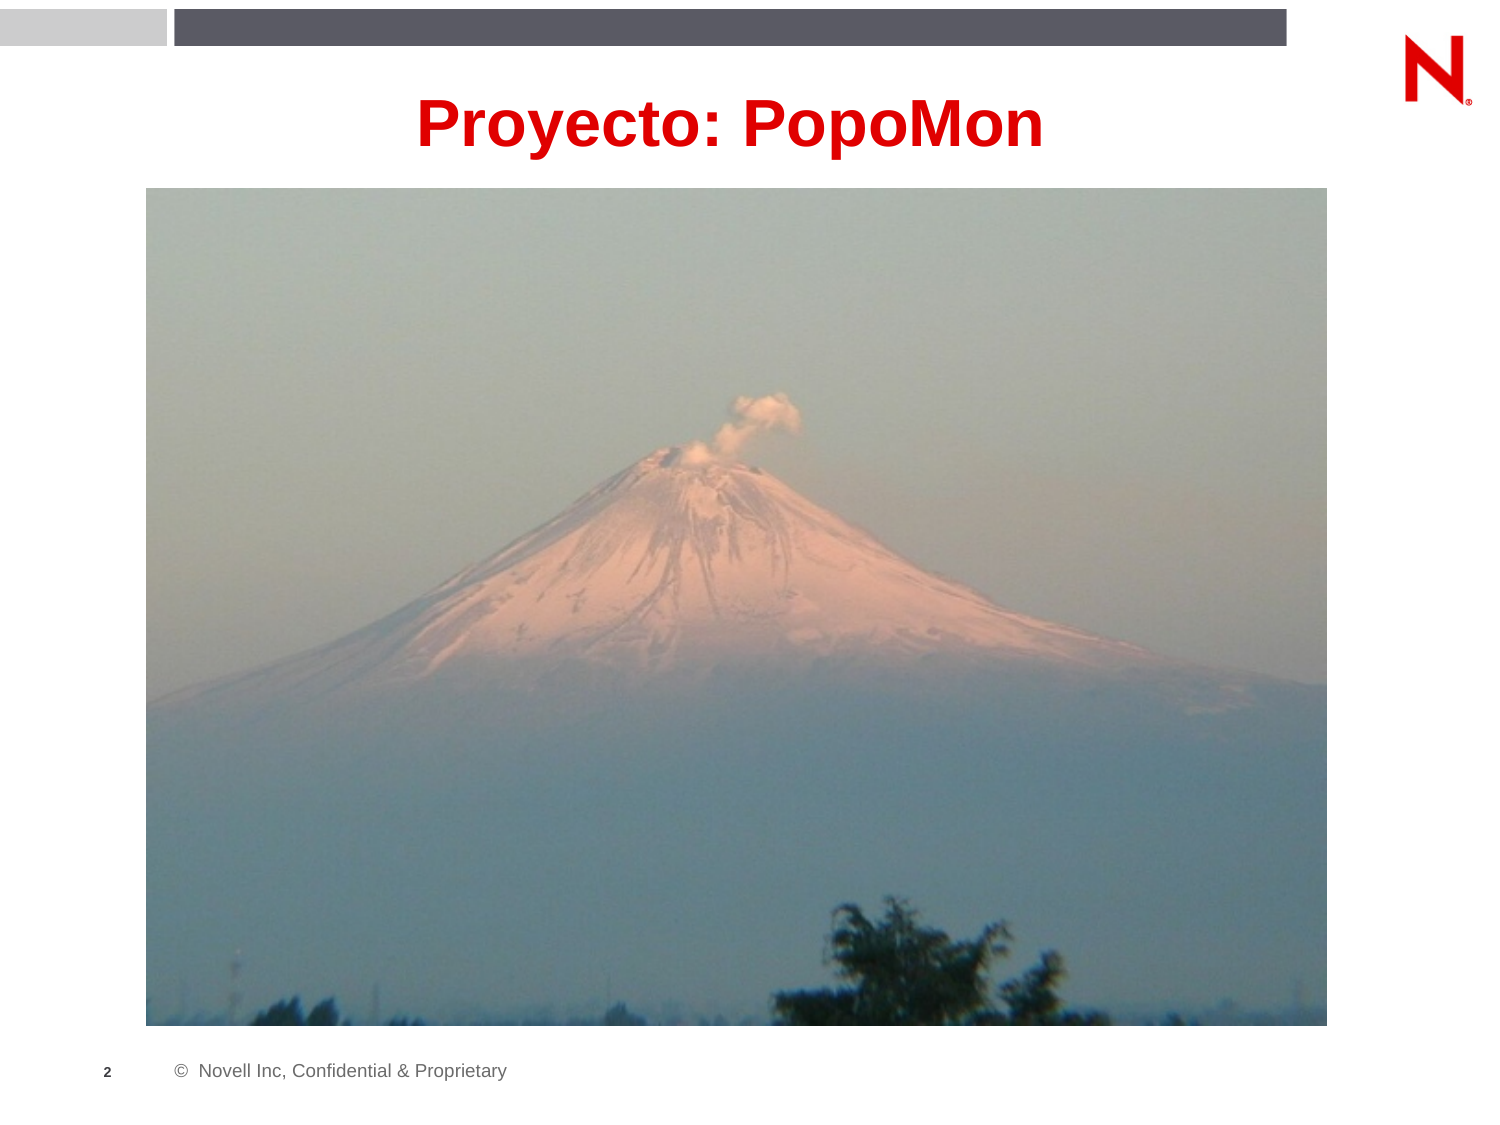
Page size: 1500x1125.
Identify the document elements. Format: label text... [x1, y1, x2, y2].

picture [146, 188, 1327, 1026]
title Proyecto: PopoMon [187, 41, 1276, 188]
picture [1403, 32, 1473, 107]
